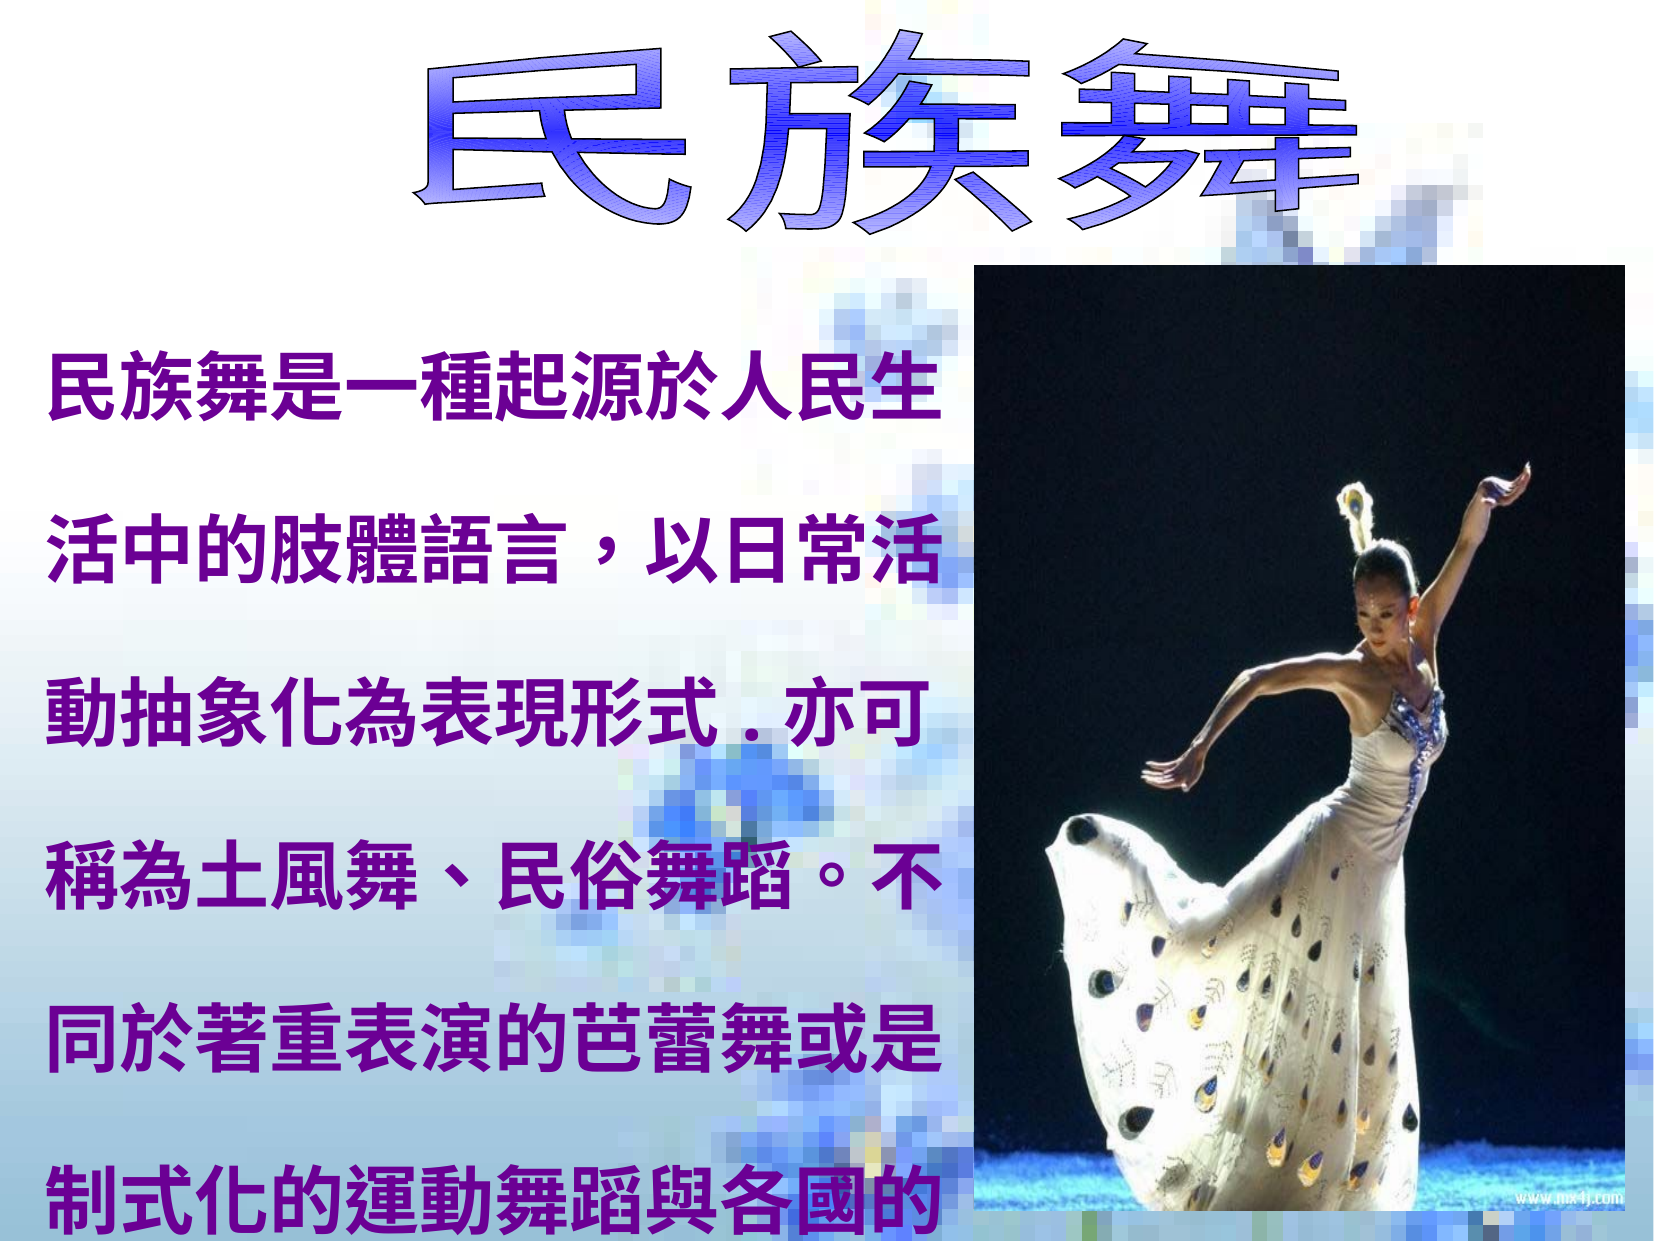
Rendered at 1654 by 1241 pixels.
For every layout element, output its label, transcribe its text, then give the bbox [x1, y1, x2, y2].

picture [0, 0, 1654, 1241]
text_box 民族舞 [955, 172, 1032, 232]
text_box 民族舞 [1058, 72, 1357, 230]
text_box 民族舞 [413, 48, 691, 224]
text_box 民族舞 [853, 81, 1029, 235]
text_box 民族舞 [1063, 38, 1339, 84]
text_box 民族舞 [727, 31, 858, 232]
text_box 民族舞是一種起源於人民生活中的肢體語言，以日常活動抽象化為表現形式.亦可稱為土風舞、民俗舞蹈。不同於著重表演的芭蕾舞或是制式化的運動舞蹈與各國的特色音樂服裝也有相互的搭配，表現形式十分多元。 [29, 265, 975, 1241]
text_box 民族舞 [849, 29, 1029, 105]
text_box 民族舞 [1200, 137, 1359, 212]
